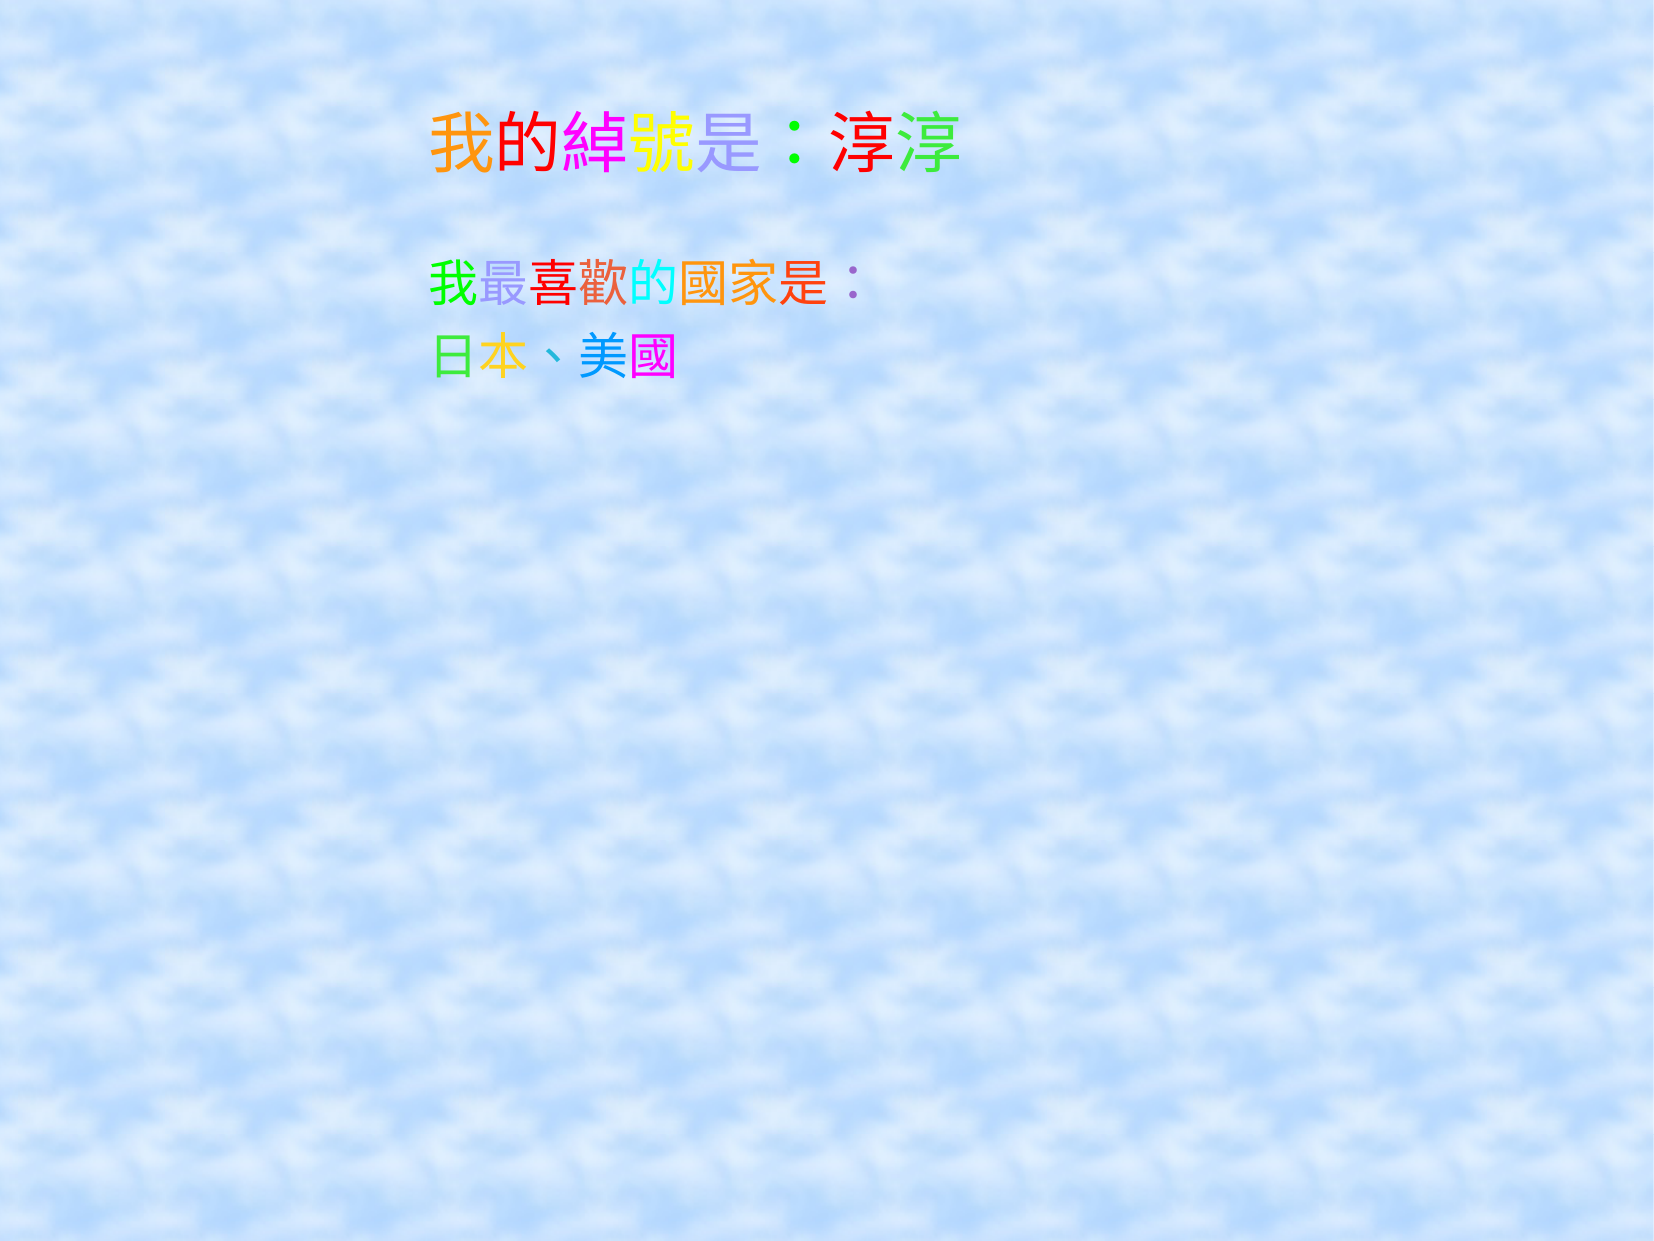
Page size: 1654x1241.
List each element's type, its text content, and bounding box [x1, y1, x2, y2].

text_box 我的綽號是：淳淳 [413, 82, 1104, 175]
text_box 我最喜歡的國家是：日本、美國 [413, 236, 916, 463]
picture [0, 0, 1654, 1241]
